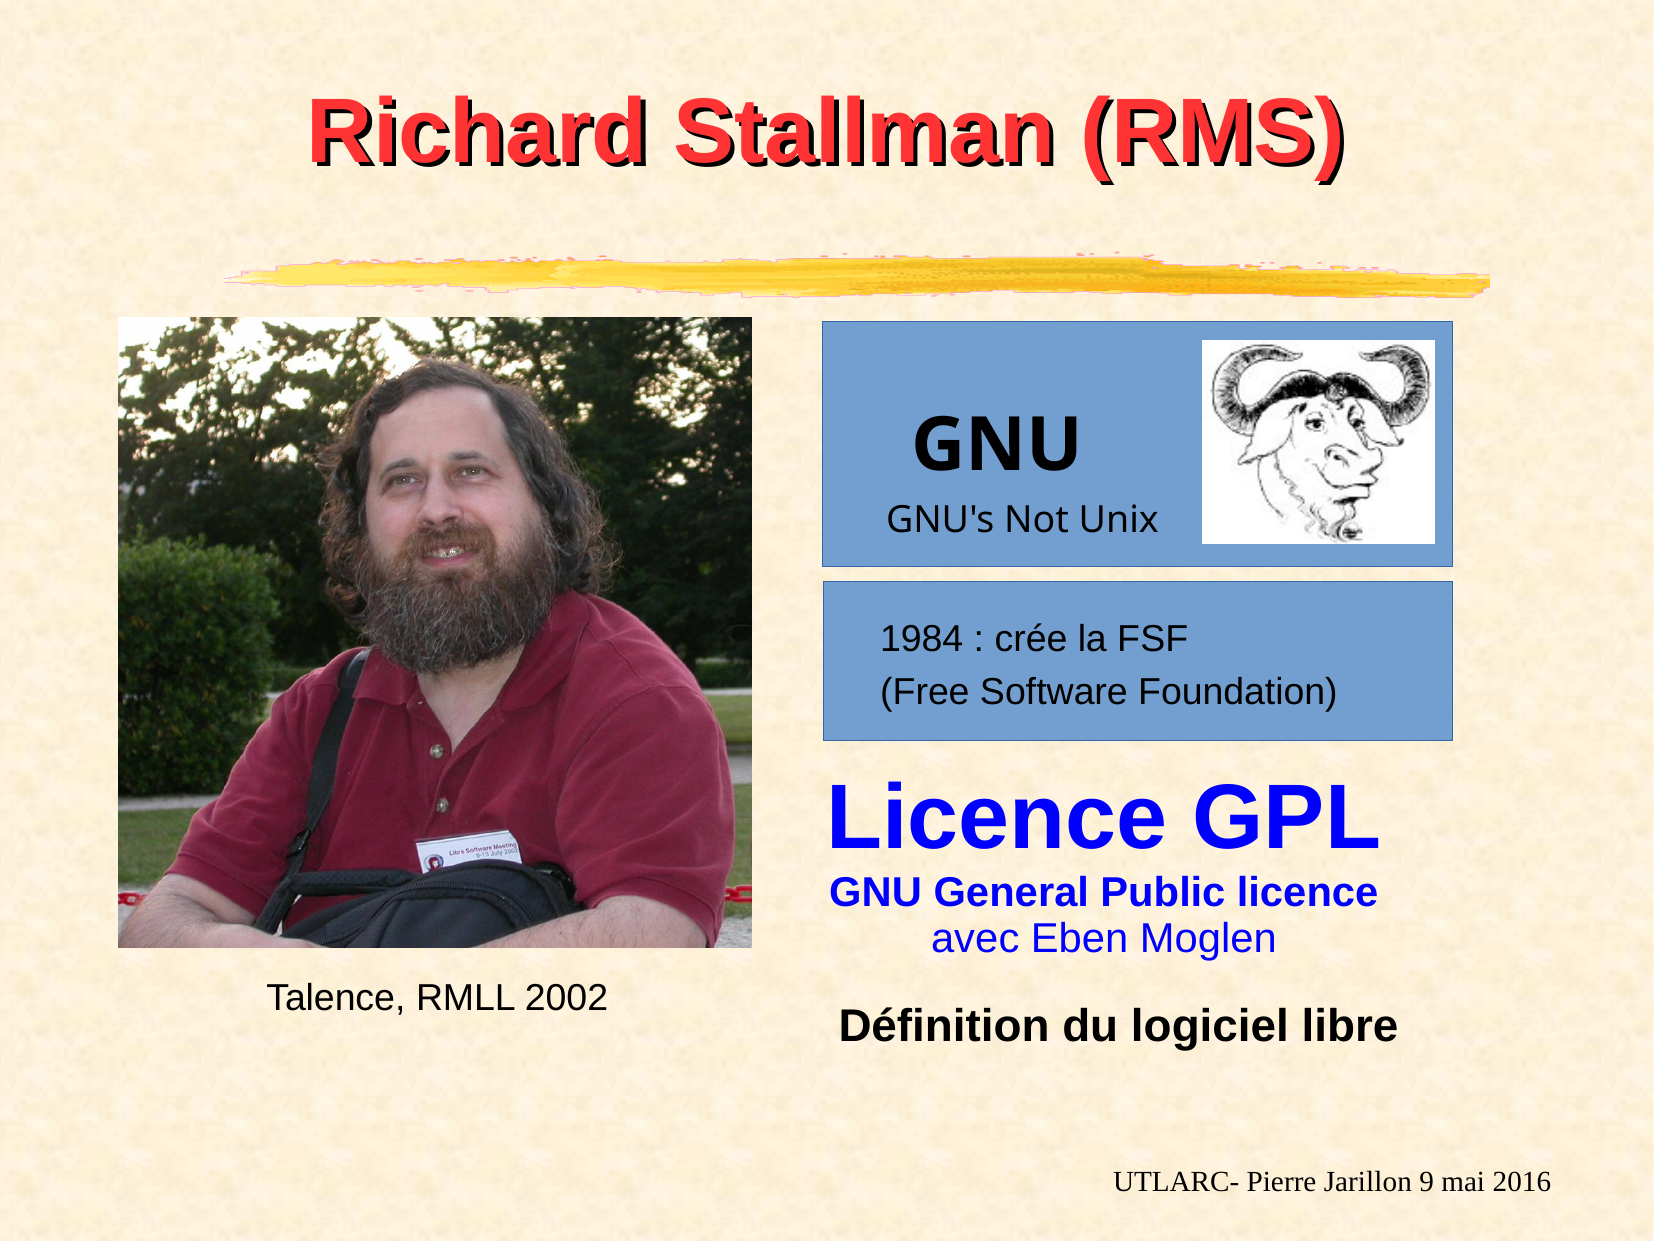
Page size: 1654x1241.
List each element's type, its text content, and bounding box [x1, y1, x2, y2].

text_box 1984 : crée la FSF (Free Software Foundation) [847, 609, 1425, 729]
text_box [822, 321, 1453, 567]
text_box Talence, RMLL 2002 [141, 968, 733, 1026]
picture [0, 0, 1654, 1241]
title Richard Stallman (RMS) [82, 49, 1571, 213]
text_box Définition du logiciel libre [816, 992, 1421, 1064]
text_box GNU GNU's Not Unix [840, 382, 1194, 573]
text_box [823, 581, 1453, 741]
text_box Licence GPL GNU General Public licence avec Eben Moglen [783, 758, 1413, 983]
